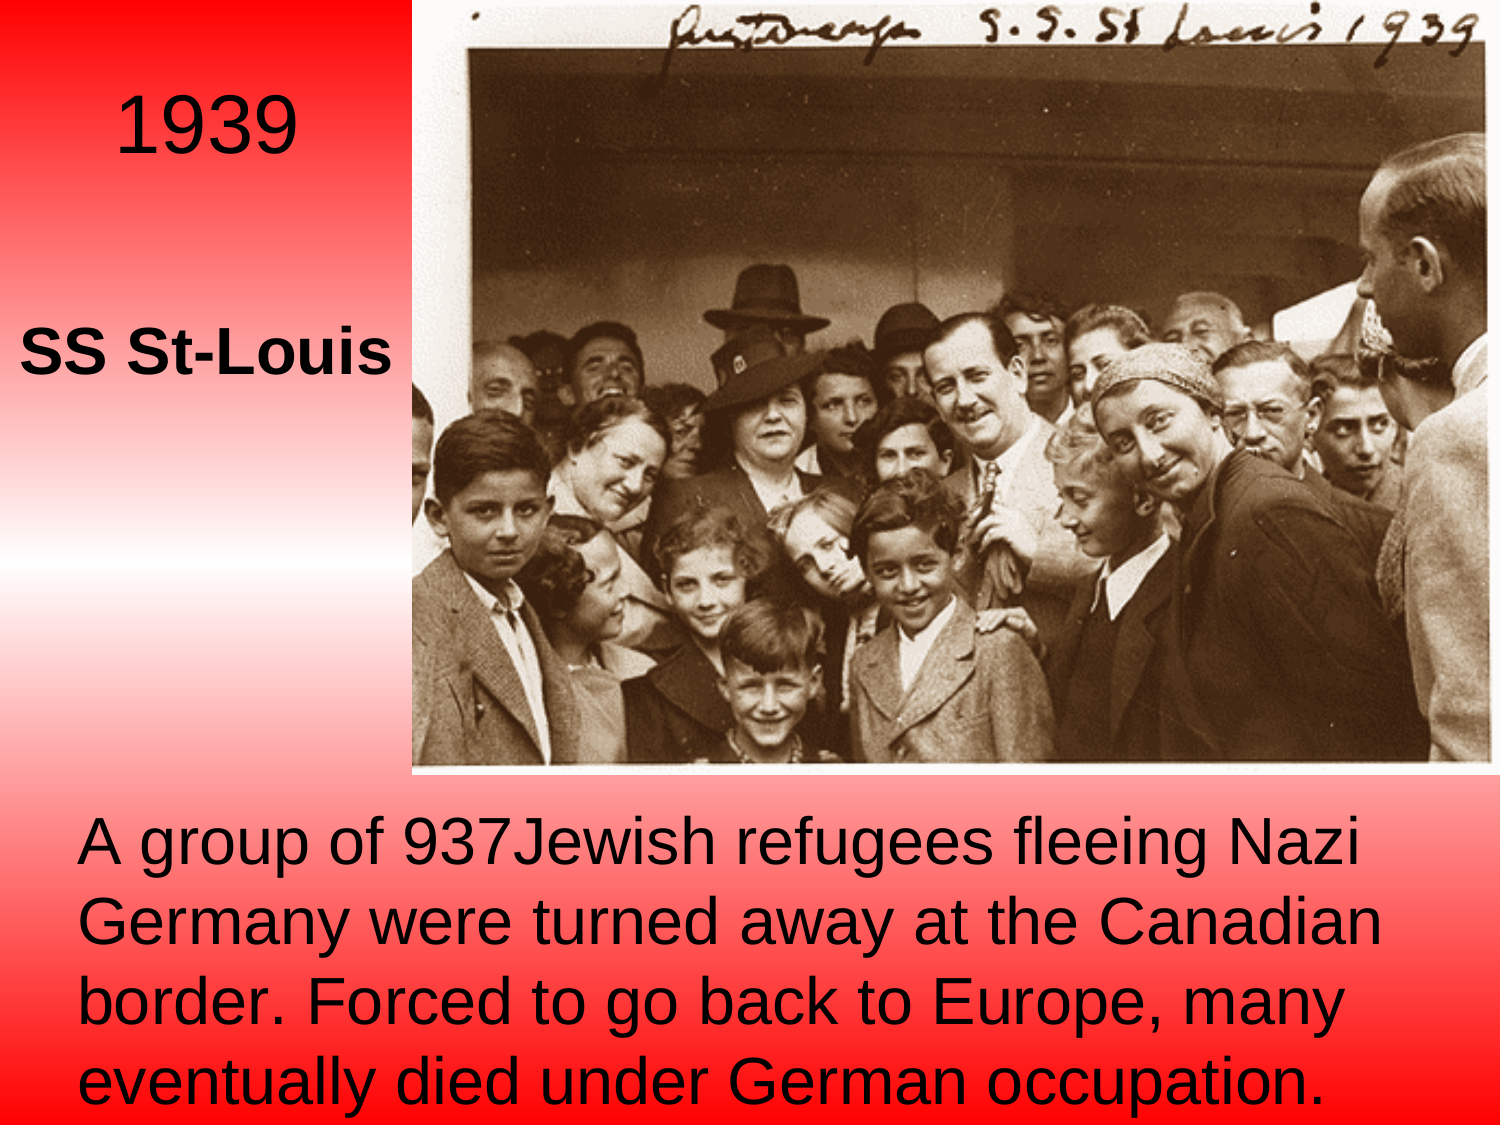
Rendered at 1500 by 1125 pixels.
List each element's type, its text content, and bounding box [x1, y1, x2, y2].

text_box A group of 937Jewish refugees fleeing Nazi Germany were turned away at the Canadian border. Forced to go back to Europe, many eventually died under German occupation. [62, 790, 1401, 1125]
text_box 1939 [99, 62, 326, 178]
text_box SS St-Louis [0, 299, 413, 396]
picture [412, 0, 1500, 775]
